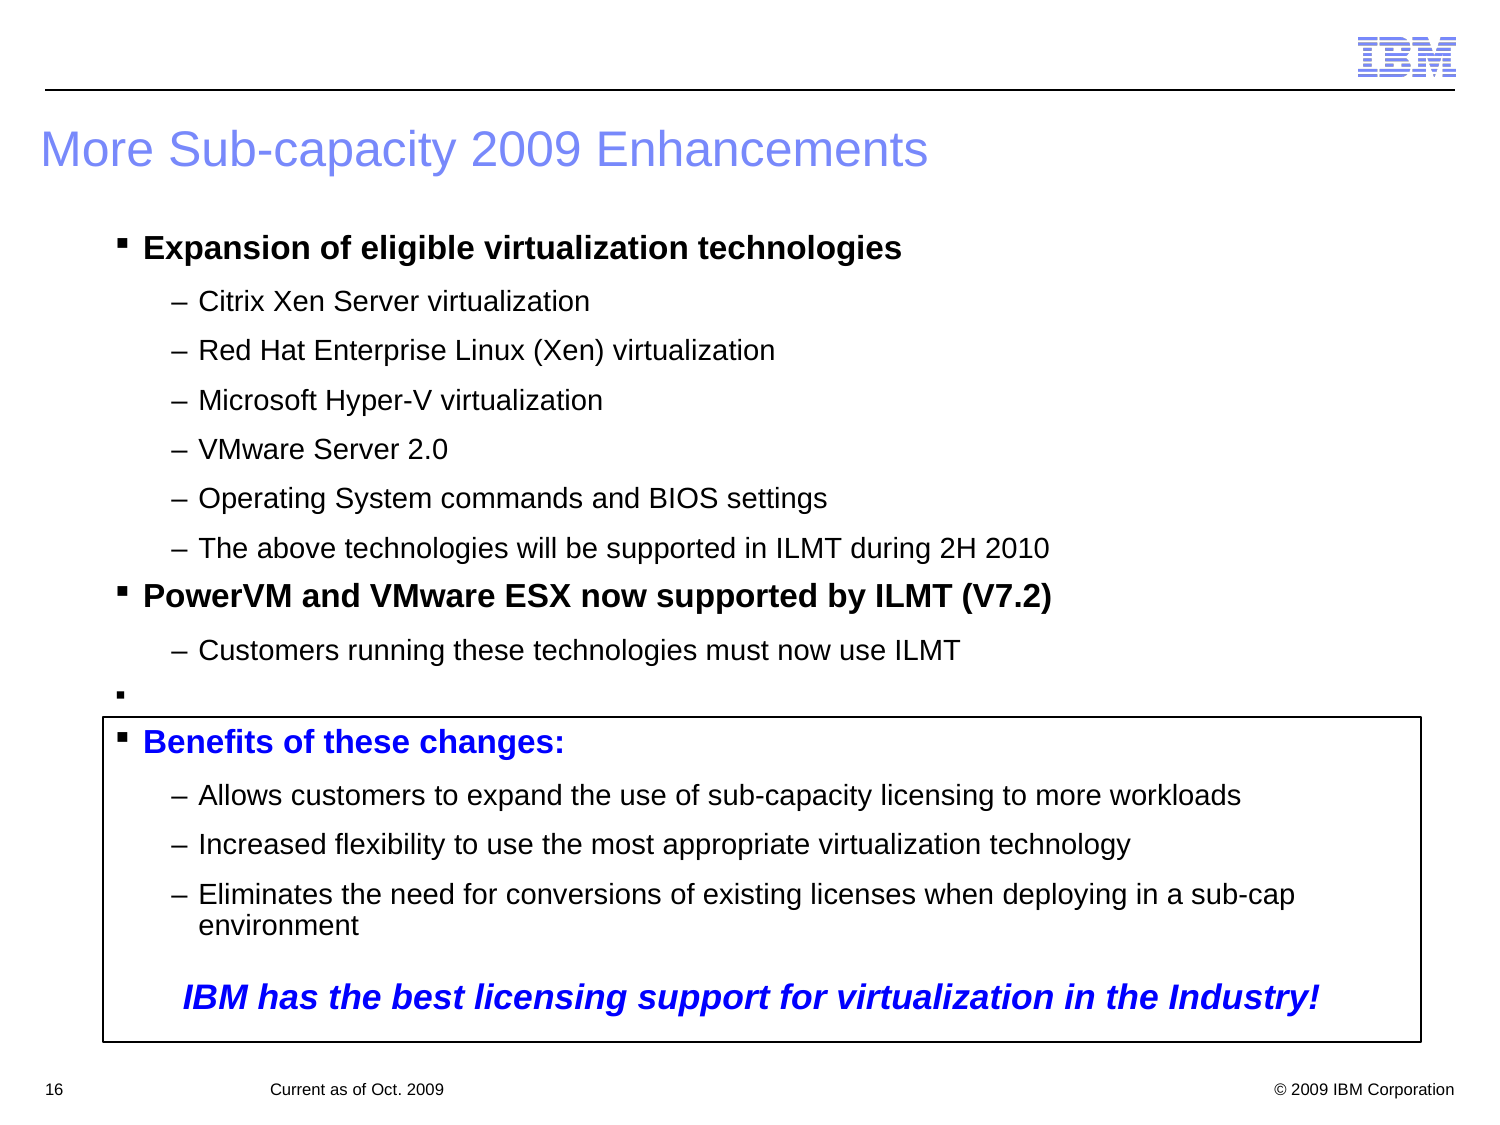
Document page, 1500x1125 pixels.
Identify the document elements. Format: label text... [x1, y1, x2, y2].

list Expansion of eligible virtualization technologies Citrix Xen Server virtualization Red Hat Enterprise Linux (Xen) virtualization Microsoft Hyper-V virtualization VMware Server 2.0 Operating System commands and BIOS settings The above technologies will be supported in ILMT during 2H 2010 PowerVM and VMware ESX now supported by ILMT (V7.2) Customers running these technologies must now use ILMT Benefits of these changes: Allows customers to expand the use of sub-capacity licensing to more workloads Increased flexibility to use the most appropriate virtualization technology Eliminates the need for conversions of existing licenses when deploying in a sub-cap environment IBM has the best licensing support for virtualization in the Industry! [104, 718, 1405, 1041]
picture [1358, 37, 1456, 77]
title More Sub-capacity 2009 Enhancements [25, 117, 1428, 199]
list Expansion of eligible virtualization technologies Citrix Xen Server virtualization Red Hat Enterprise Linux (Xen) virtualization Microsoft Hyper-V virtualization VMware Server 2.0 Operating System commands and BIOS settings The above technologies will be supported in ILMT during 2H 2010 PowerVM and VMware ESX now supported by ILMT (V7.2) Customers running these technologies must now use ILMT Benefits of these changes: Allows customers to expand the use of sub-capacity licensing to more workloads Increased flexibility to use the most appropriate virtualization technology Eliminates the need for conversions of existing licenses when deploying in a sub-cap environment IBM has the best licensing support for virtualization in the Industry! [99, 226, 1405, 1089]
